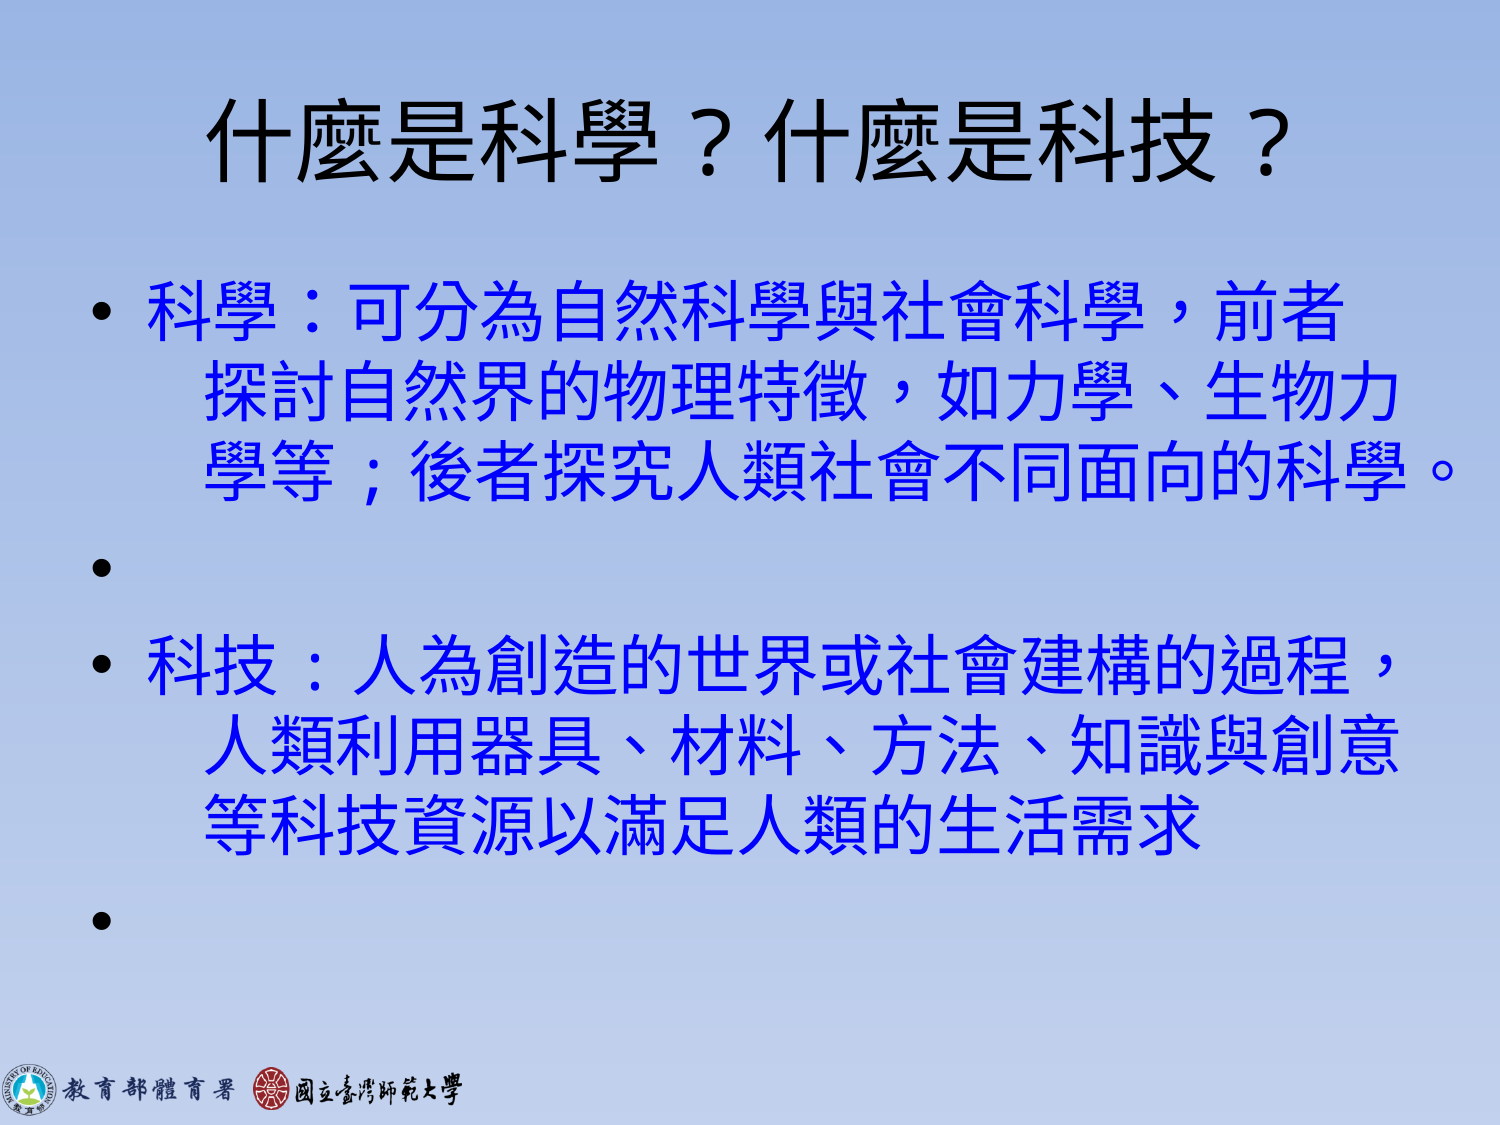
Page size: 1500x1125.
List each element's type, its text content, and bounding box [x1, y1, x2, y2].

title 什麼是科學?什麼是科技? [75, 45, 1426, 233]
list 科學：可分為自然科學與社會科學，前者探討自然界的物理特徵，如力學、生物力學等;後者探究人類社會不同面向的科學。 科技:人為創造的世界或社會建構的過程，人類利用器具、材料、方法、知識與創意等科技資源以滿足人類的生活需求 [75, 262, 1426, 1005]
